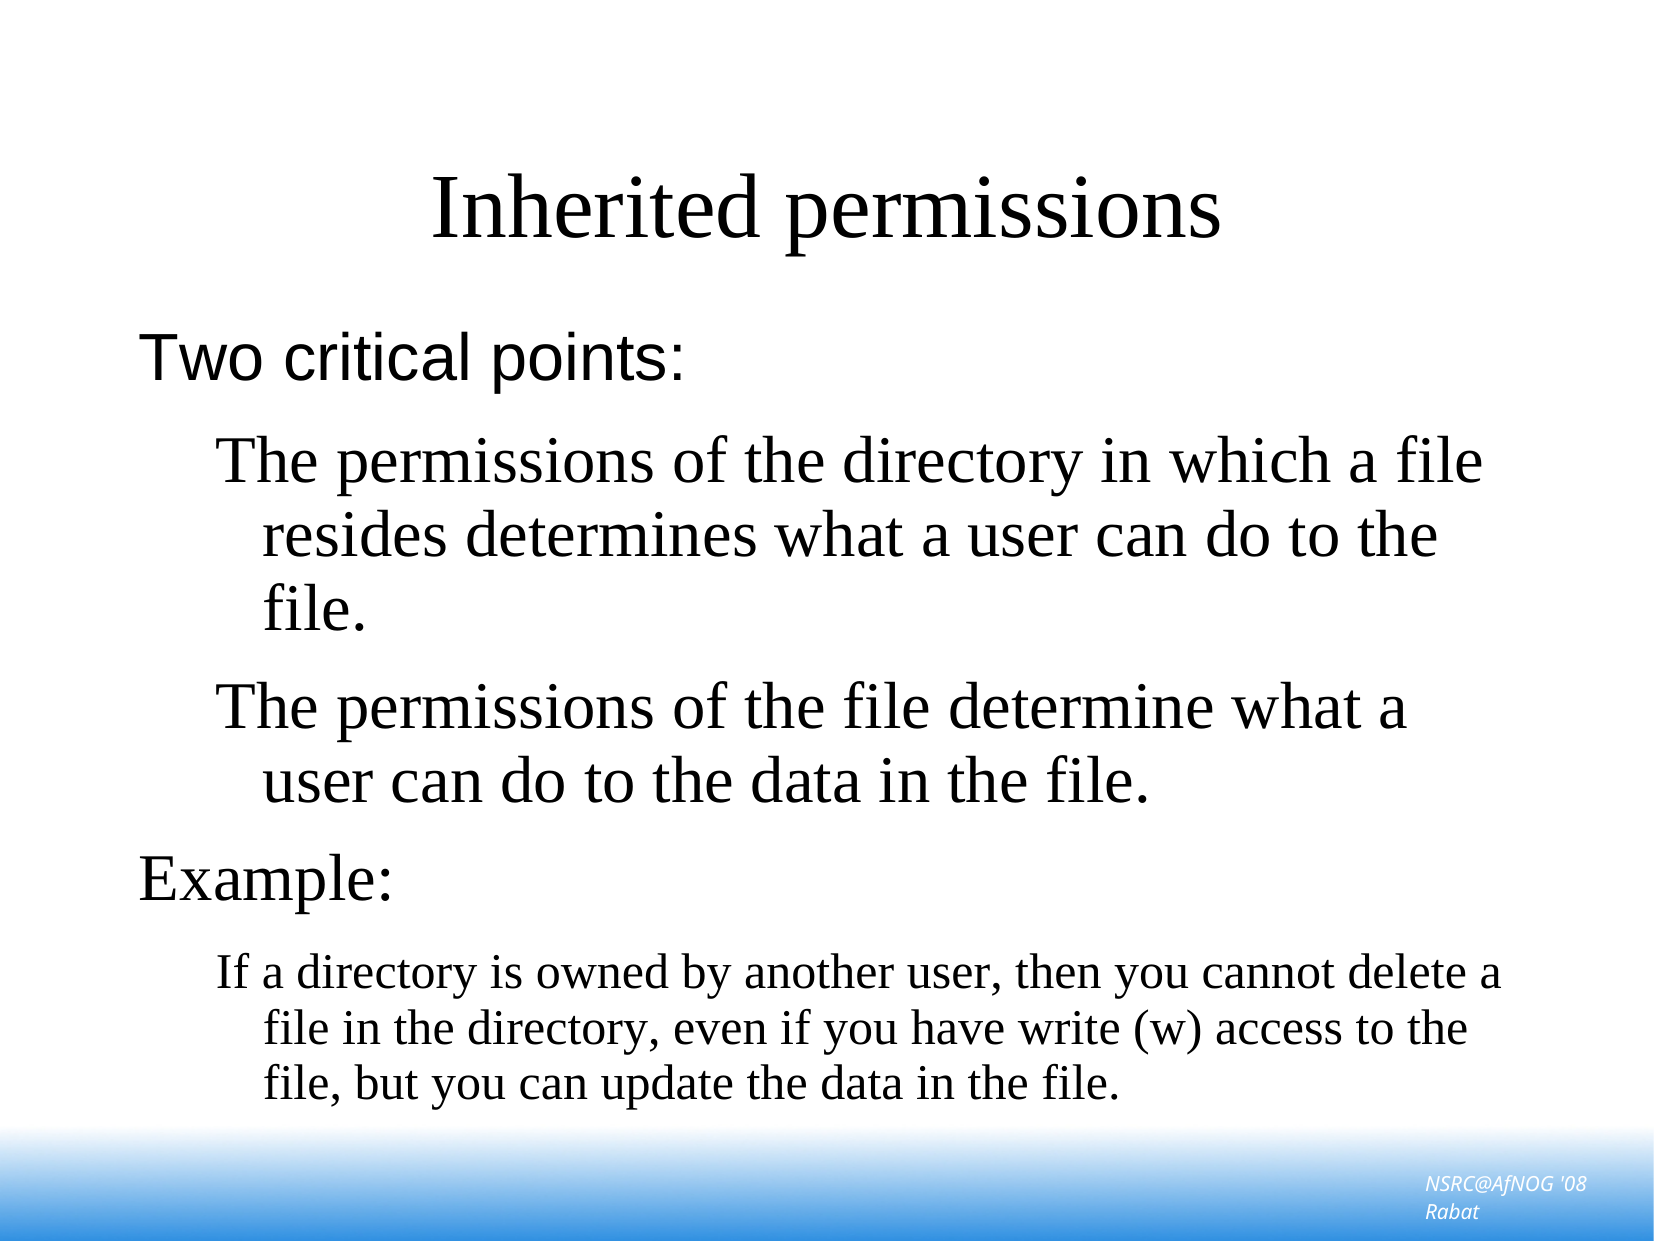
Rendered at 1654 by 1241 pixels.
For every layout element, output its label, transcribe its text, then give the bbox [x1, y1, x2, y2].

picture [0, 1124, 1654, 1241]
list Two critical points: The permissions of the directory in which a file resides determines what a user can do to the file. The permissions of the file determine what a user can do to the data in the file. Example: If a directory is owned by another user, then you cannot delete a file in the directory, even if you have write (w) access to the file, but you can update the data in the file. [121, 327, 1534, 1119]
title Inherited permissions [121, 102, 1534, 311]
